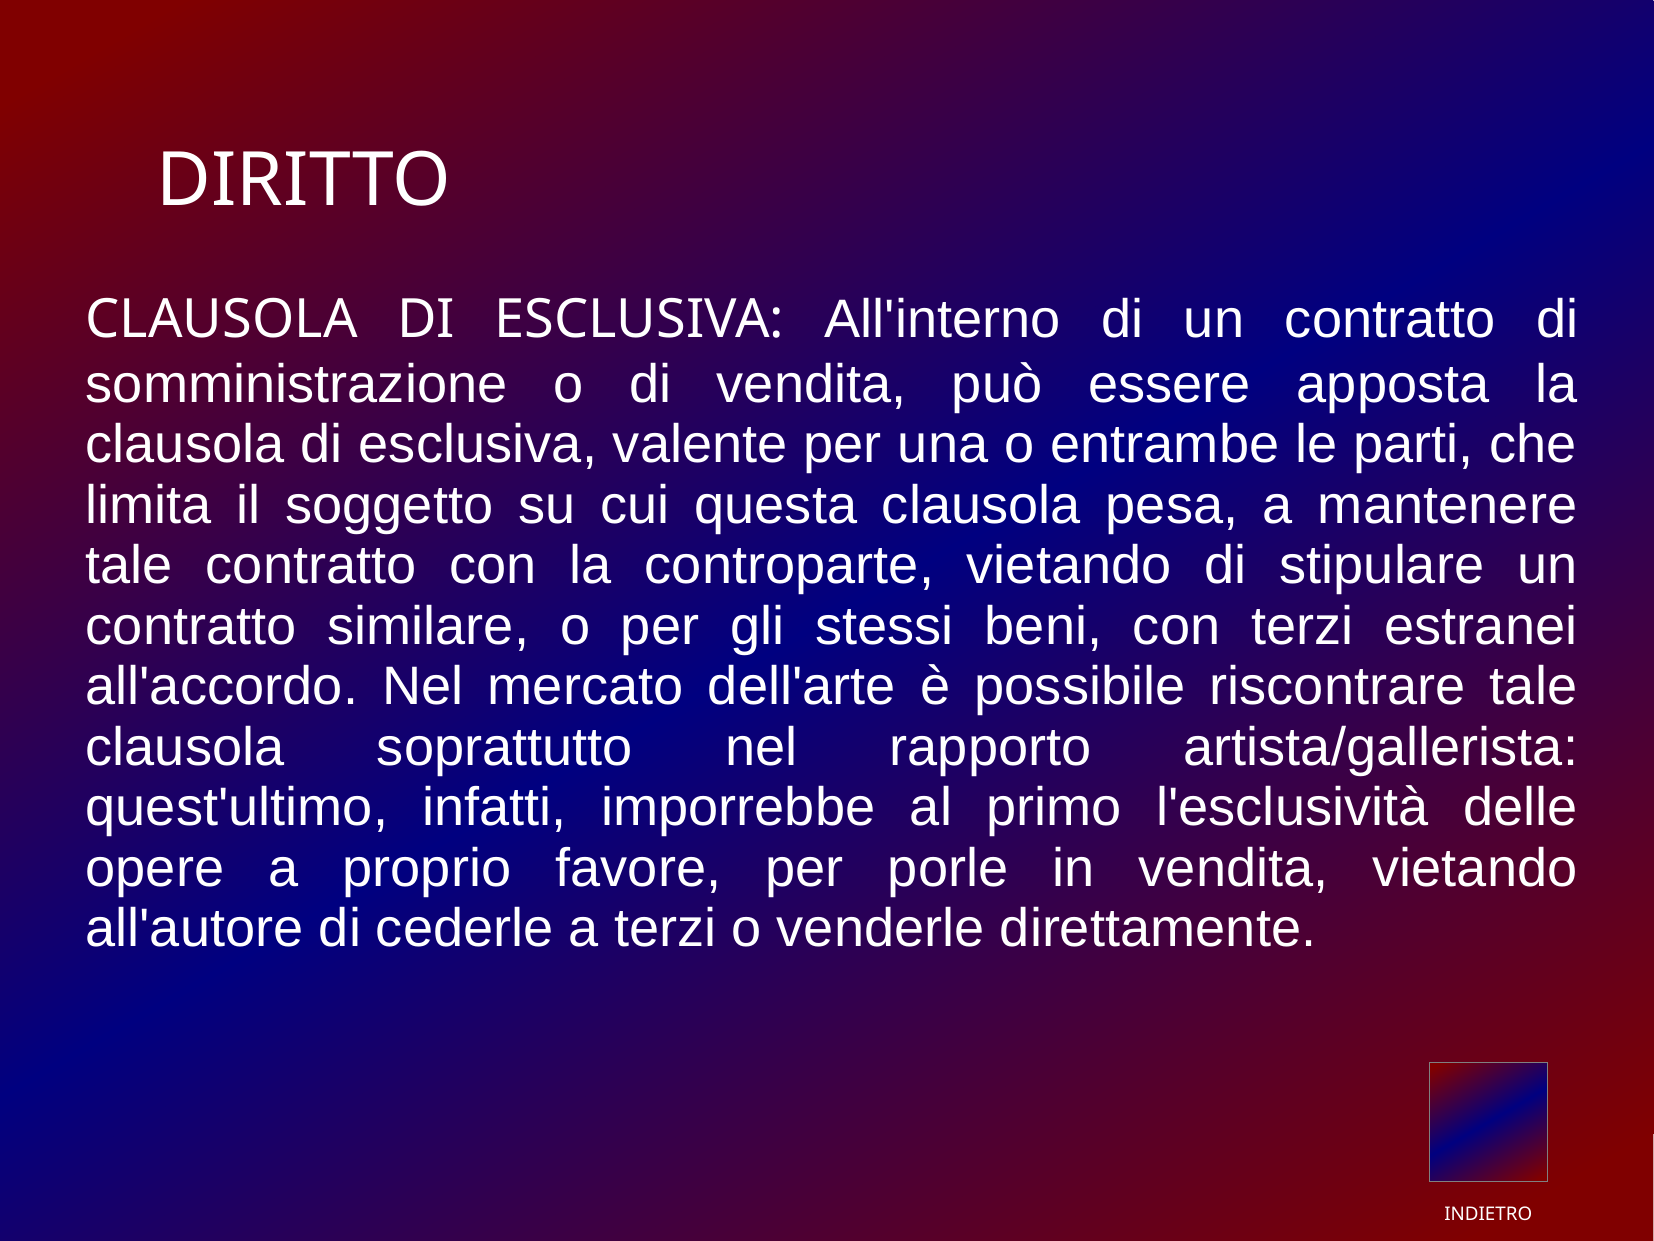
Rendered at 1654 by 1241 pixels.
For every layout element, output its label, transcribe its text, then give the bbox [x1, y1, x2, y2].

text_box INDIETRO [1429, 1192, 1548, 1233]
text_box [1429, 1071, 1548, 1182]
text_box CLAUSOLA DI ESCLUSIVA: All'interno di un contratto di somministrazione o di vendita, può essere apposta la clausola di esclusiva, valente per una o entrambe le parti, che limita il soggetto su cui questa clausola pesa, a mantenere tale contratto con la controparte, vietando di stipulare un contratto similare, o per gli stessi beni, con terzi estranei all'accordo. Nel mercato dell'arte è possibile riscontrare tale clausola soprattutto nel rapporto artista/gallerista: quest'ultimo, infatti, imporrebbe al primo l'esclusività delle opere a proprio favore, per porle in vendita, vietando all'autore di cederle a terzi o venderle direttamente. [70, 271, 1595, 1071]
text_box DIRITTO [123, 118, 485, 254]
